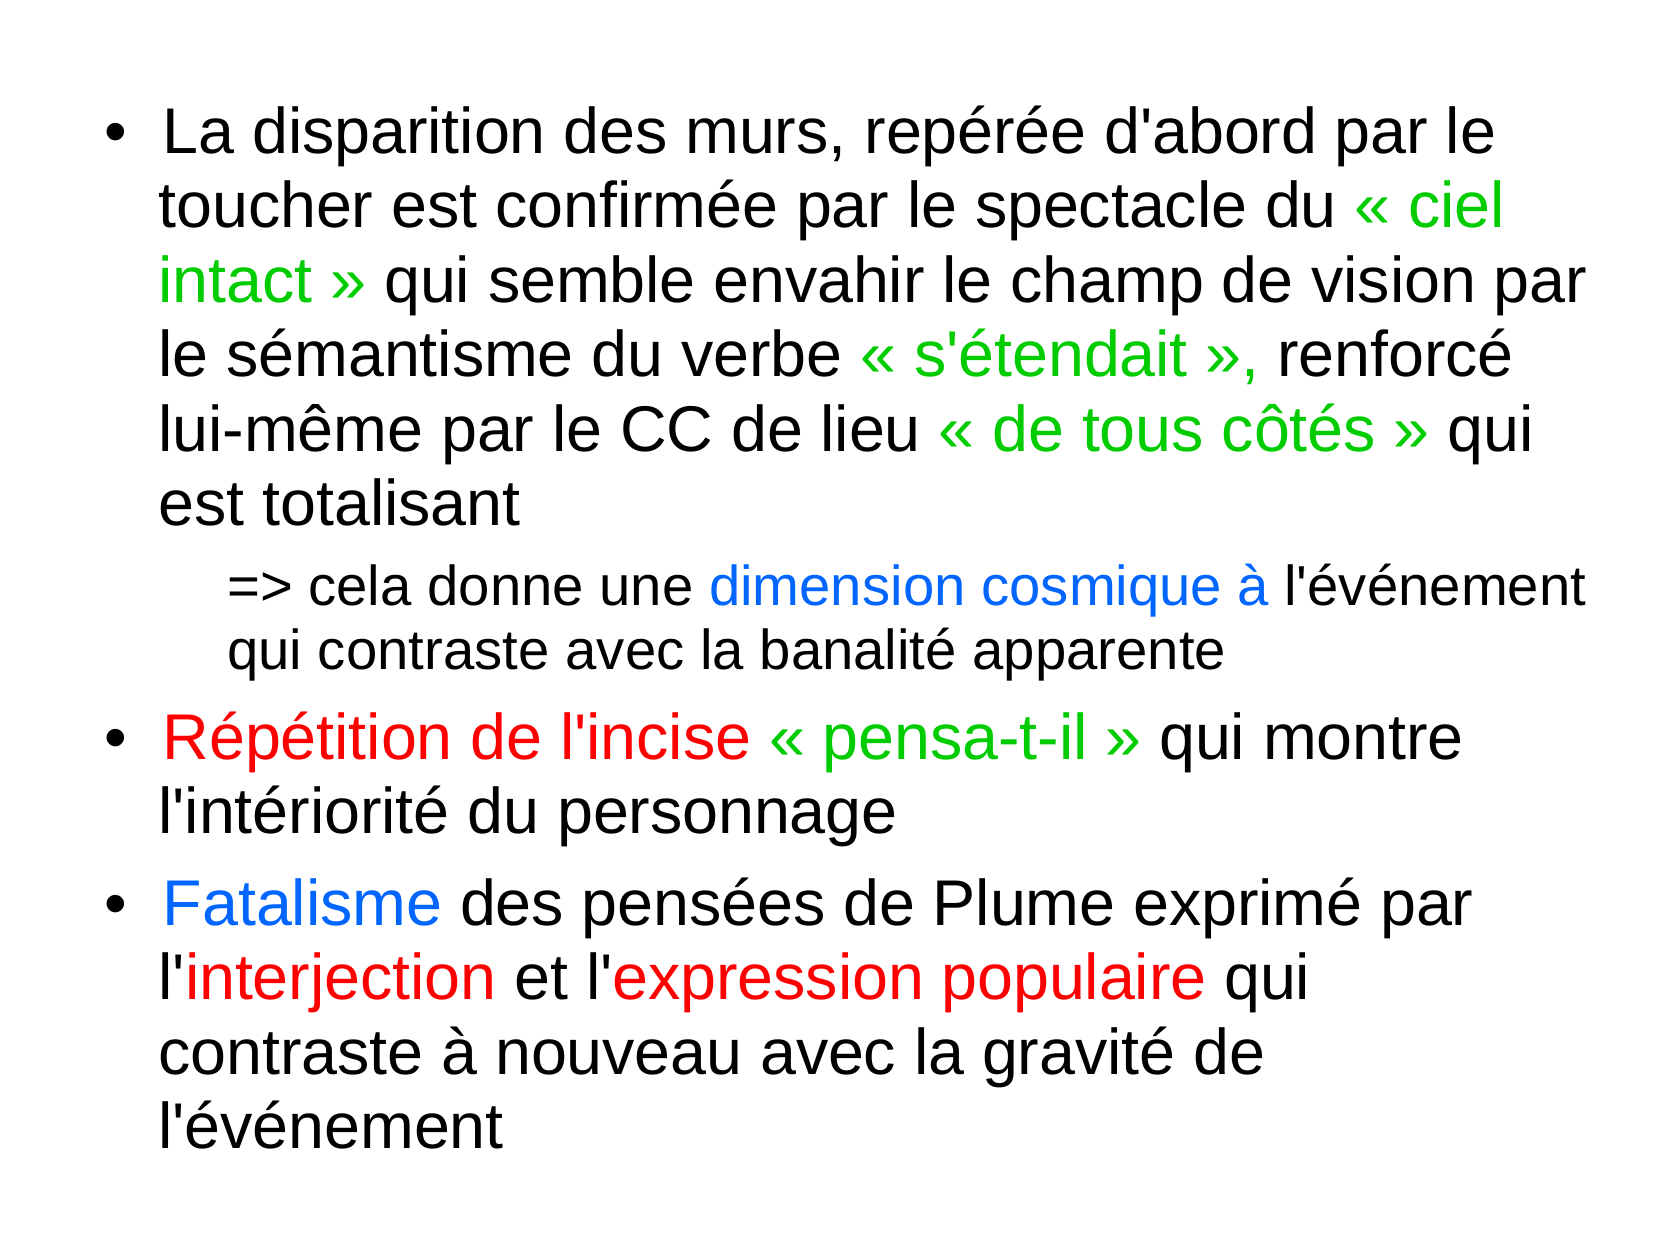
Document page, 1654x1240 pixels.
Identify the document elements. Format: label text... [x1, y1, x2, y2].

text_box • La disparition des murs, repérée d'abord par le toucher est confirmée par le spectacle du « ciel intact » qui semble envahir le champ de vision par le sémantisme du verbe « s'étendait », renforcé lui-même par le CC de lieu « de tous côtés » qui est totalisant => cela donne une dimension cosmique à l'événement qui contraste avec la banalité apparente • Répétition de l'incise « pensa-t-il » qui montre l'intériorité du personnage • Fatalisme des pensées de Plume exprimé par l'interjection et l'expression populaire qui contraste à nouveau avec la gravité de l'événement [101, 92, 1590, 1181]
